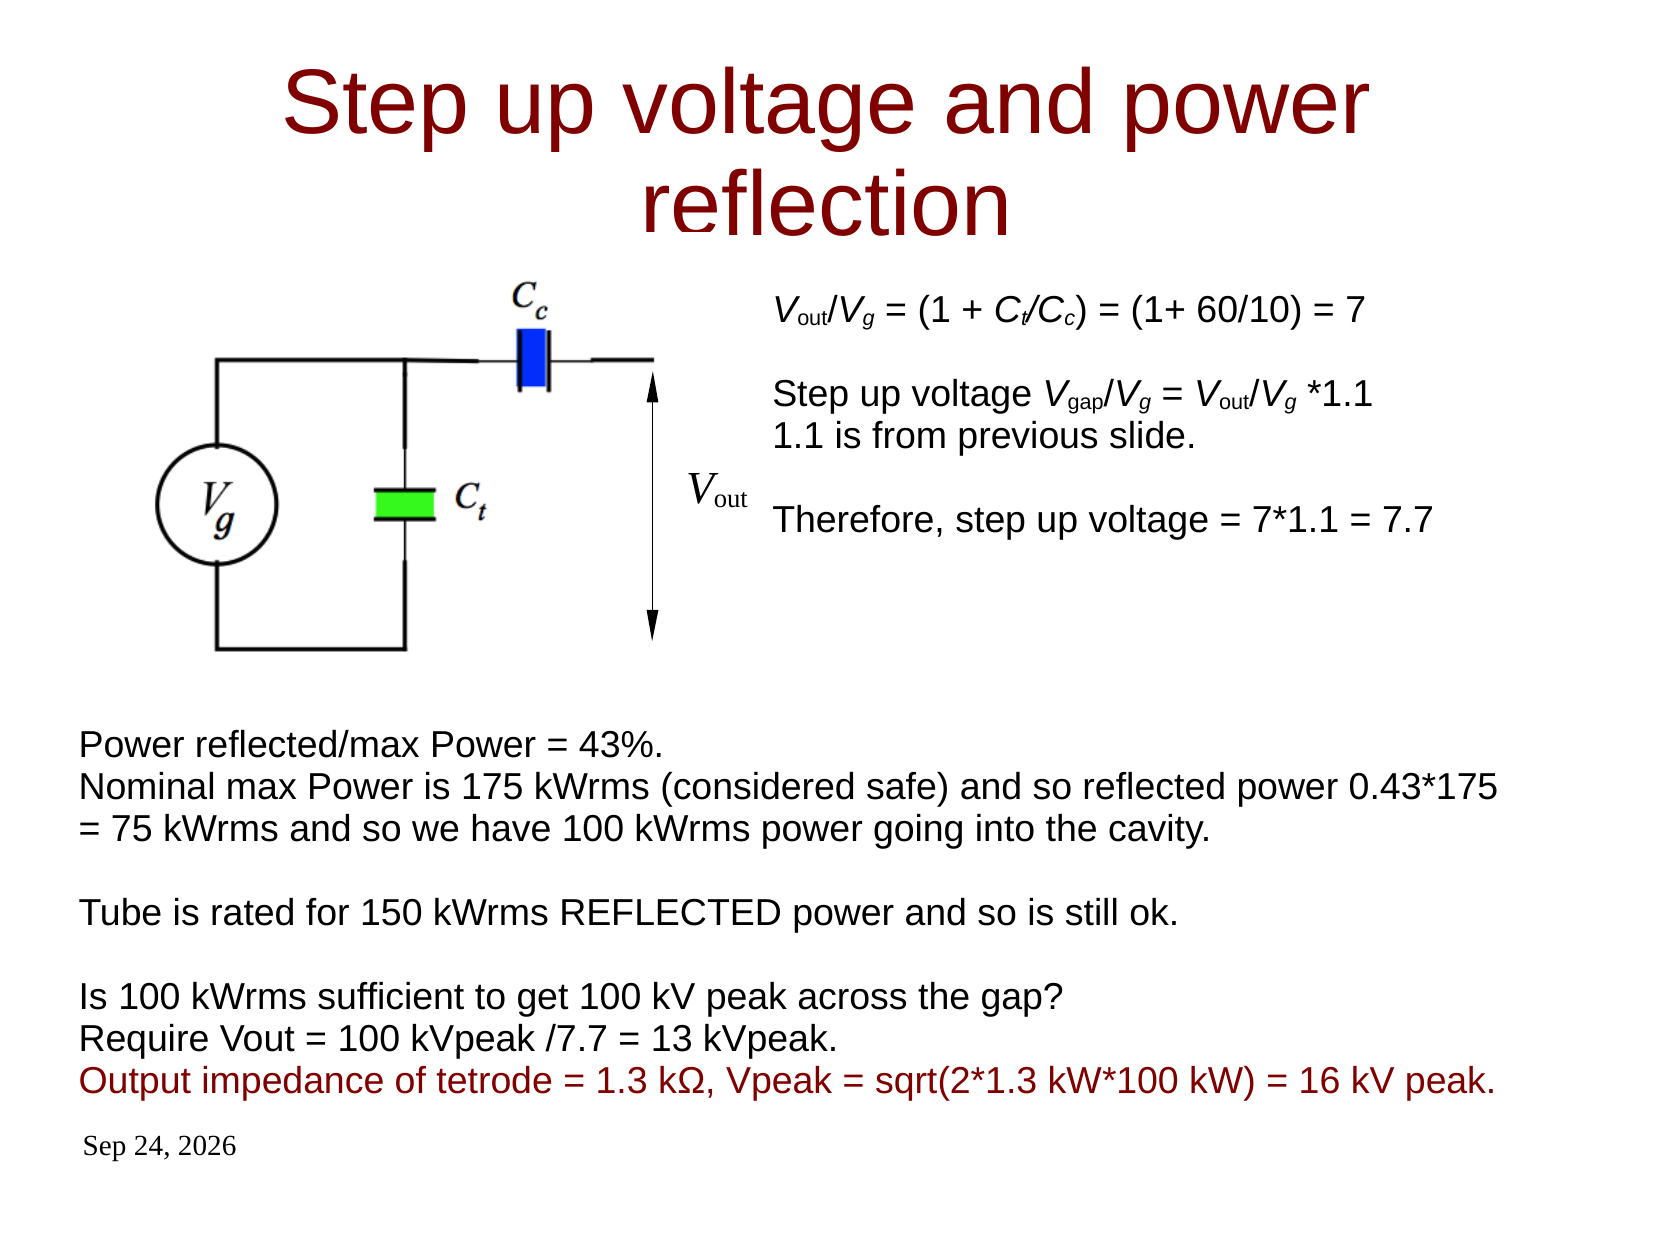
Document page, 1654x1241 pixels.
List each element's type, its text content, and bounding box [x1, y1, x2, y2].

text_box Vout/Vg = (1 + Ct/Cc) = (1+ 60/10) = 7 Step up voltage Vgap/Vg = Vout/Vg *1.1 1.1 is from previous slide. Therefore, step up voltage = 7*1.1 = 7.7 [757, 281, 1560, 653]
text_box Power reflected/max Power = 43%. Nominal max Power is 175 kWrms (considered safe) and so reflected power 0.43*175 = 75 kWrms and so we have 100 kWrms power going into the cavity. Tube is rated for 150 kWrms REFLECTED power and so is still ok. Is 100 kWrms sufficient to get 100 kV peak across the gap? Require Vout = 100 kVpeak /7.7 = 13 kVpeak. Output impedance of tetrode = 1.3 kΩ, Vpeak = sqrt(2*1.3 kW*100 kW) = 16 kV peak. [63, 716, 1538, 1147]
text_box Vout [671, 455, 757, 537]
picture [102, 232, 713, 694]
title Step up voltage and power reflection [82, 49, 1571, 257]
